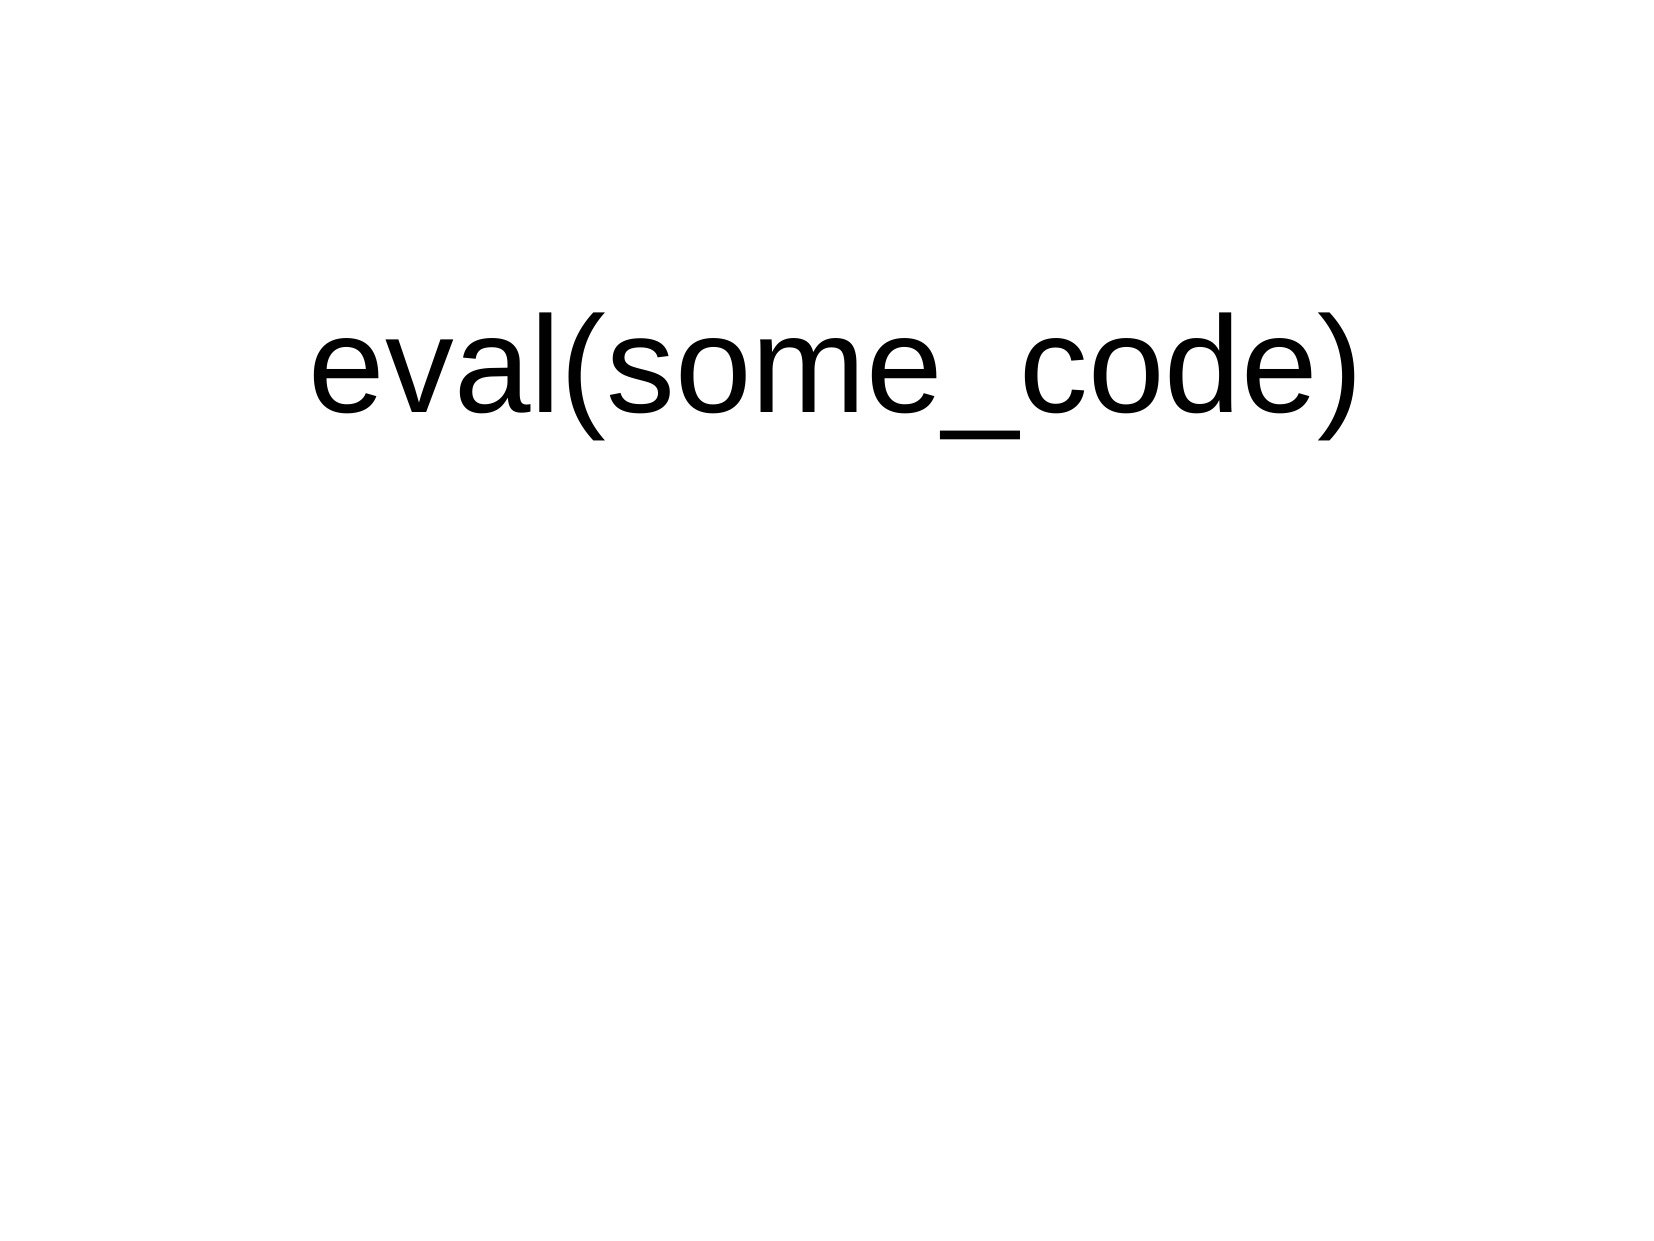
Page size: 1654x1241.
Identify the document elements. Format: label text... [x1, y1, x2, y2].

text_box eval(some_code) [294, 280, 1379, 450]
